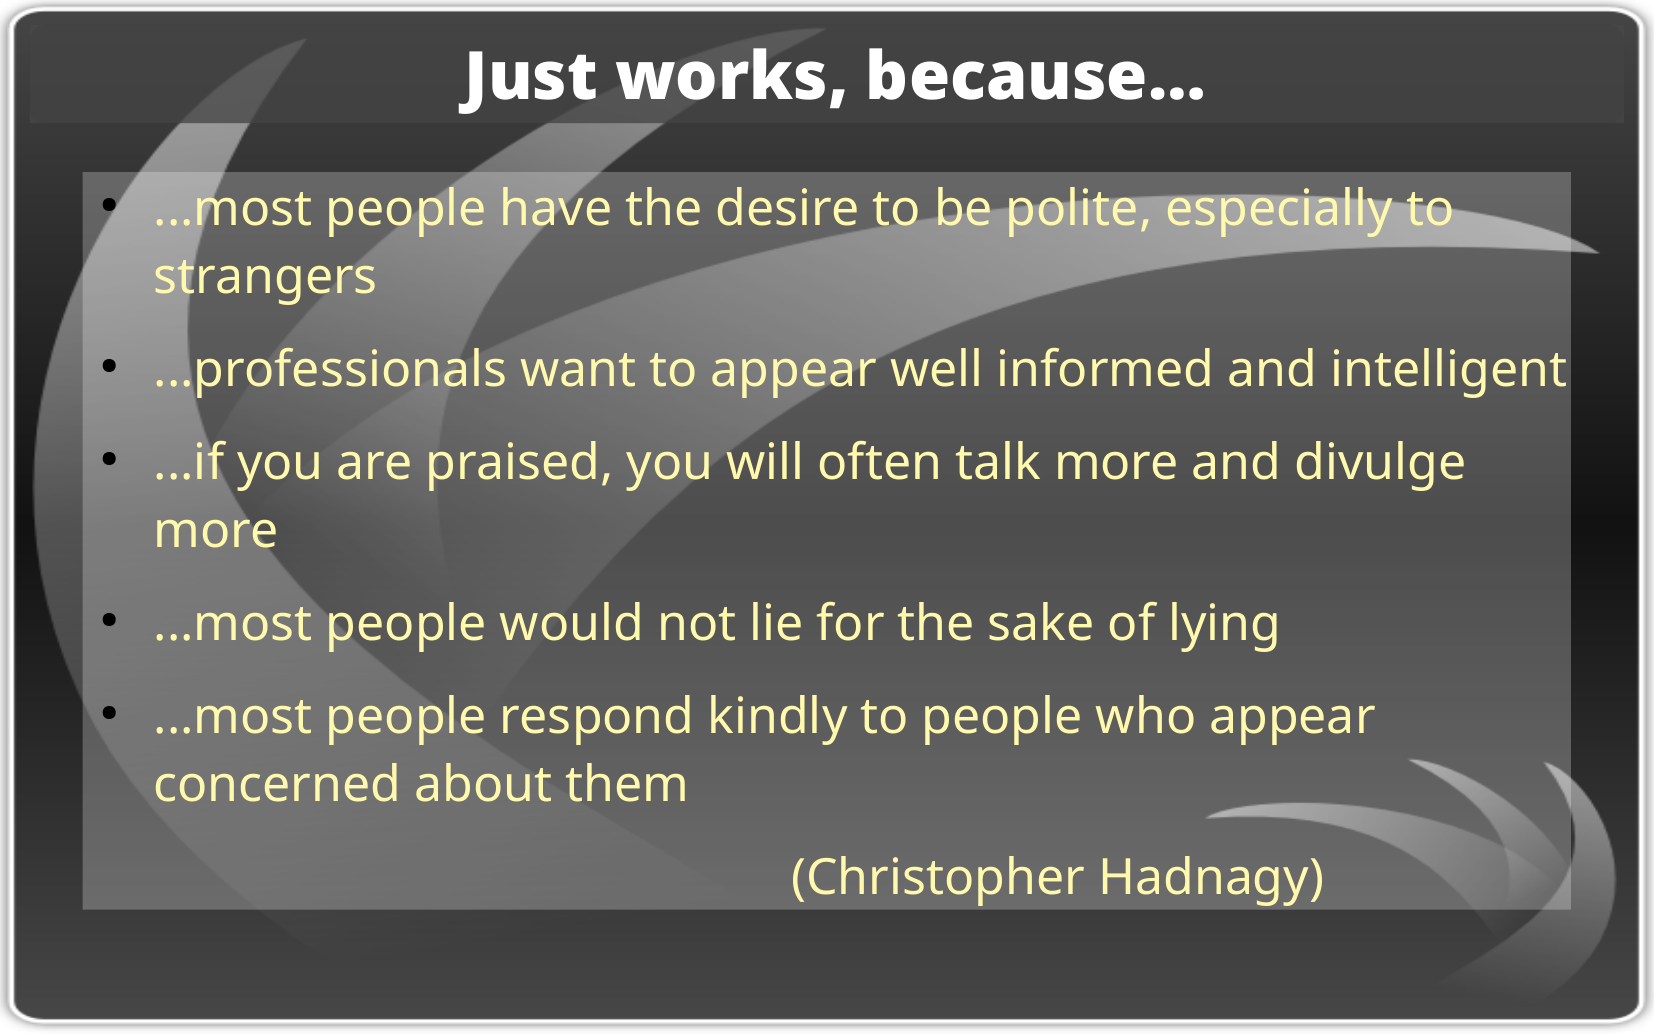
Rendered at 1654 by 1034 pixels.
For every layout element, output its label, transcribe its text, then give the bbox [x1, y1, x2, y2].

picture [0, 0, 1654, 1034]
list ...most people have the desire to be polite, especially to strangers ...professionals want to appear well informed and intelligent ...if you are praised, you will often talk more and divulge more ...most people would not lie for the sake of lying ...most people respond kindly to people who appear concerned about them (Christopher Hadnagy) [82, 172, 1571, 878]
title Just works, because… [29, 24, 1625, 124]
